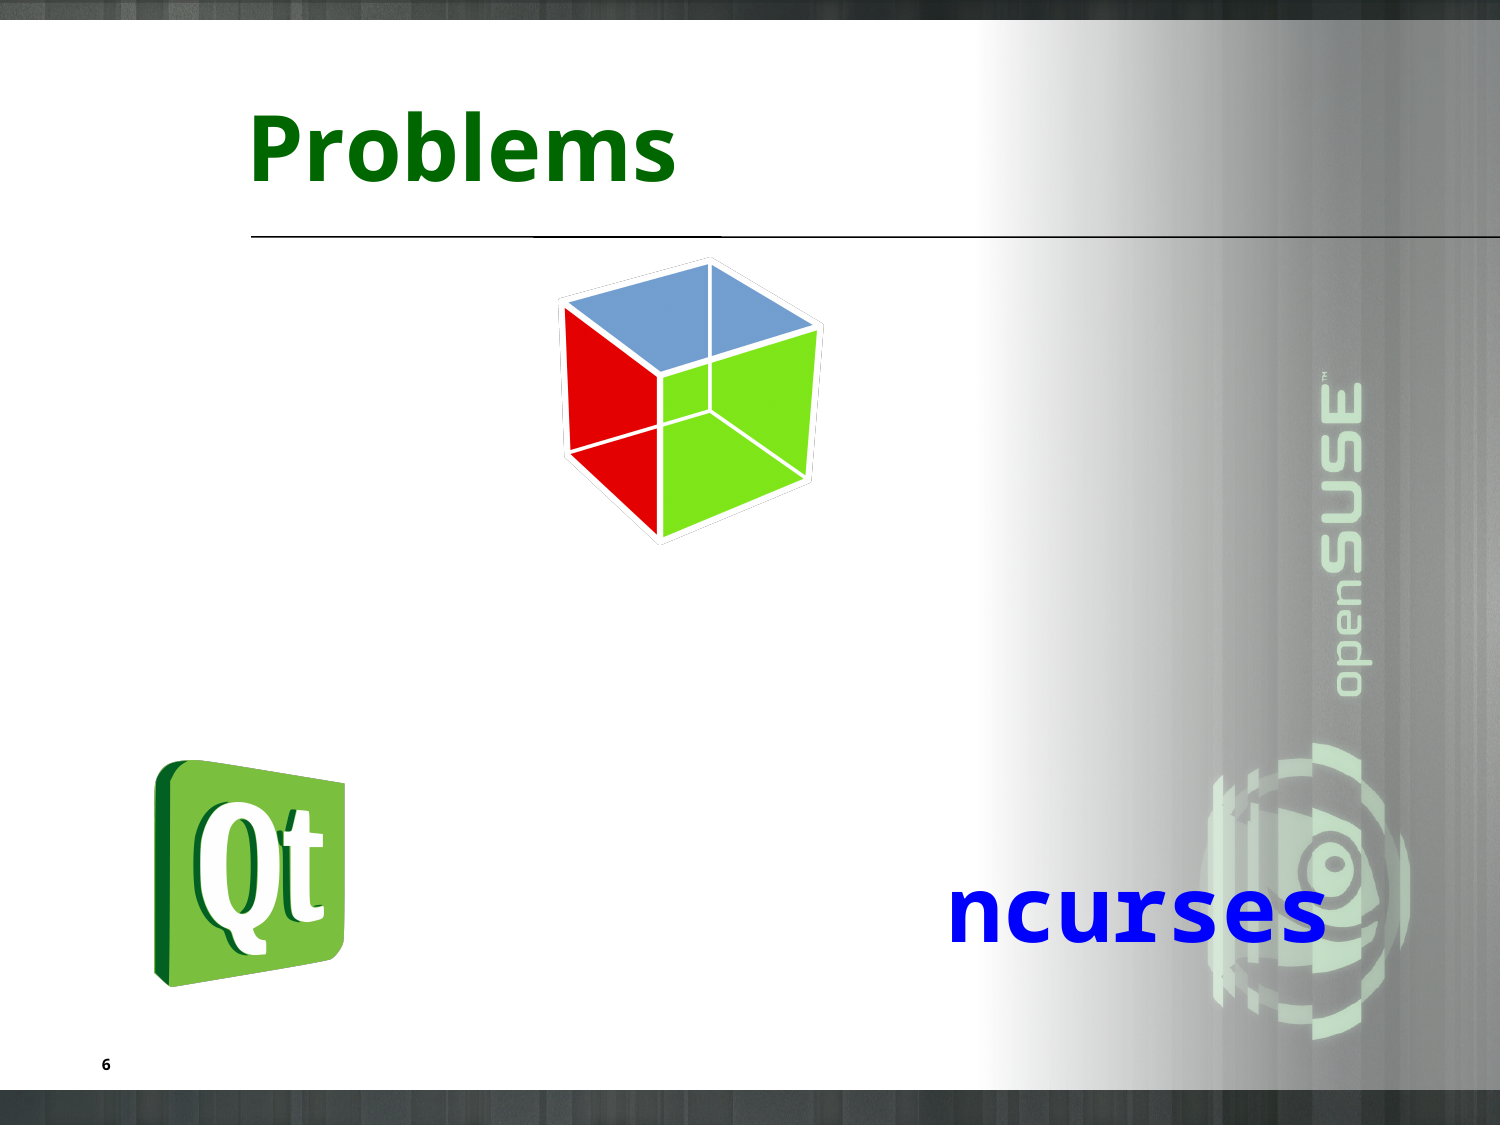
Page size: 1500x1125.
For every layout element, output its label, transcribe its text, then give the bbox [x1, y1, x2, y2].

picture [0, 0, 1500, 1125]
title Problems [246, 68, 1409, 231]
title ncurses [947, 828, 1370, 991]
